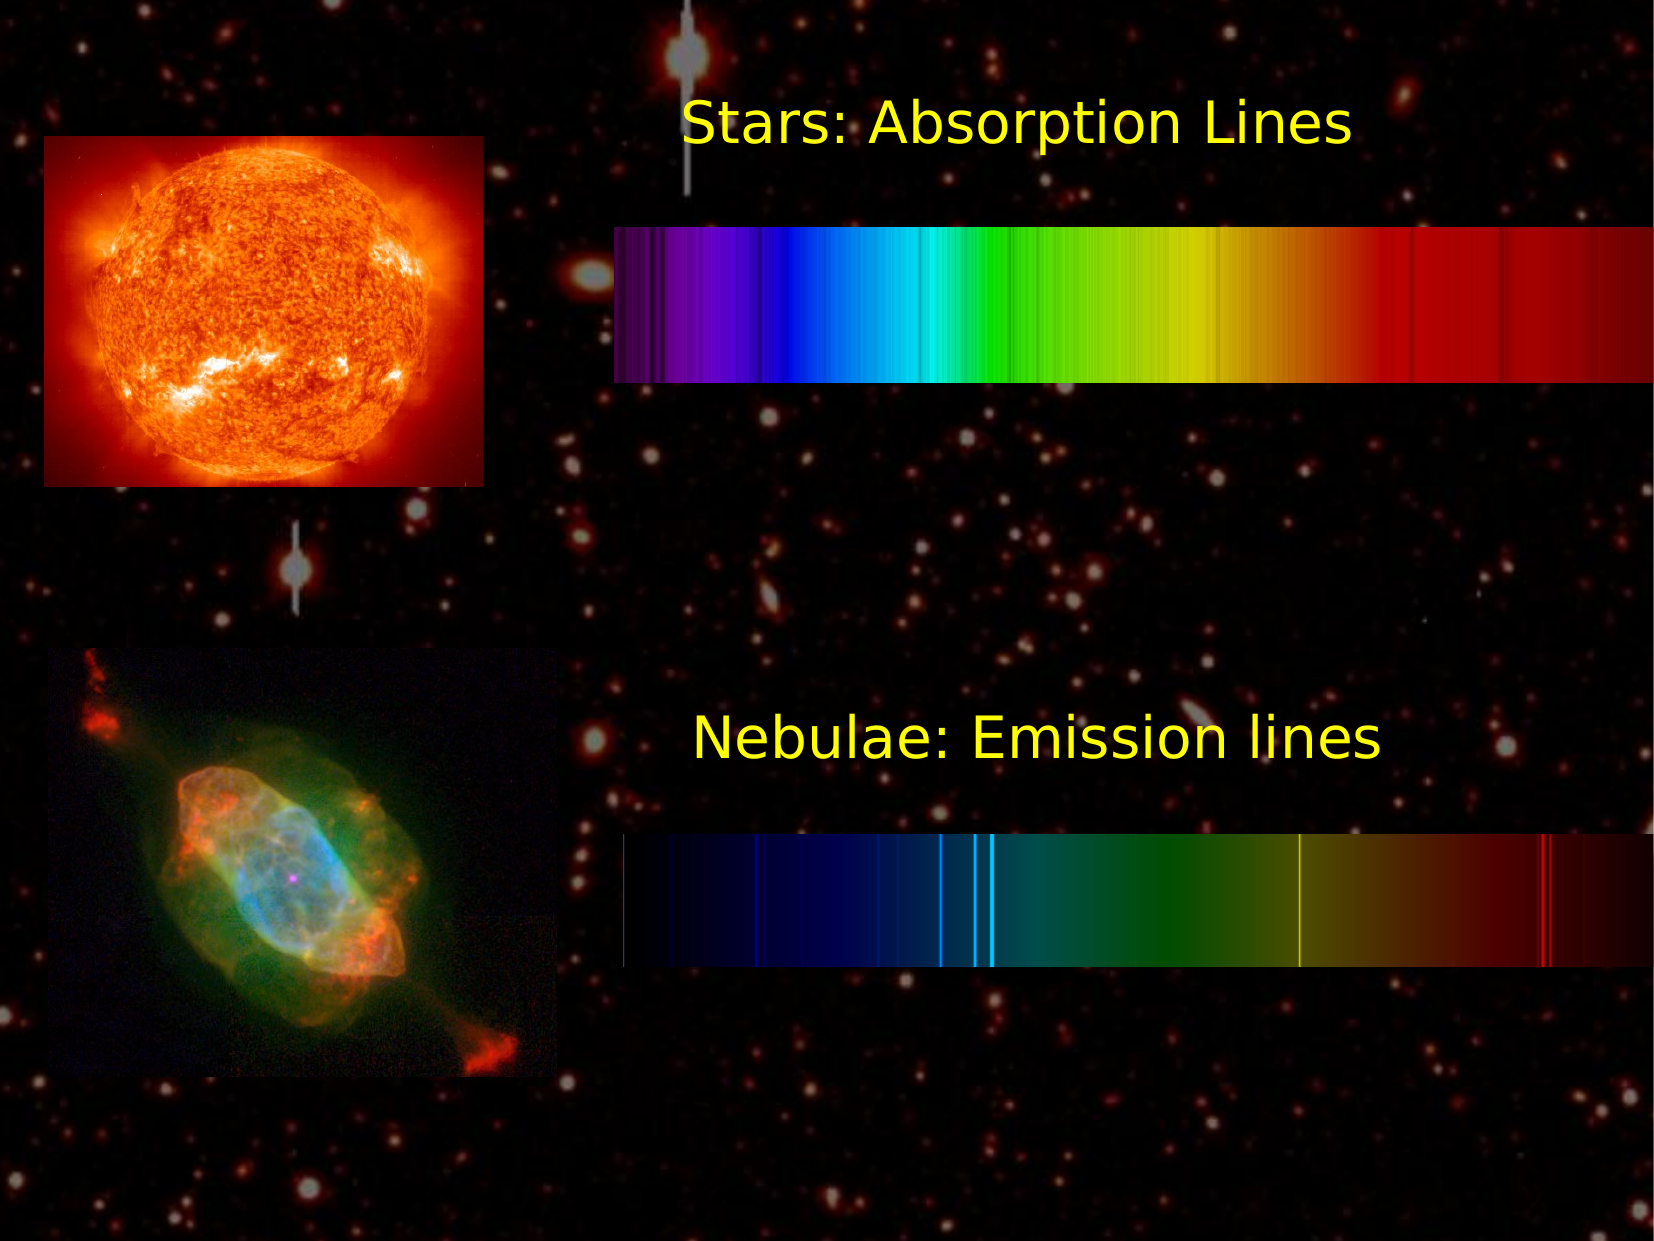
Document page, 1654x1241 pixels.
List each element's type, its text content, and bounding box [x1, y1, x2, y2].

text_box Stars: Absorption Lines [680, 90, 1355, 158]
text_box Nebulae: Emission lines [691, 704, 1384, 773]
picture [0, 0, 1654, 1241]
